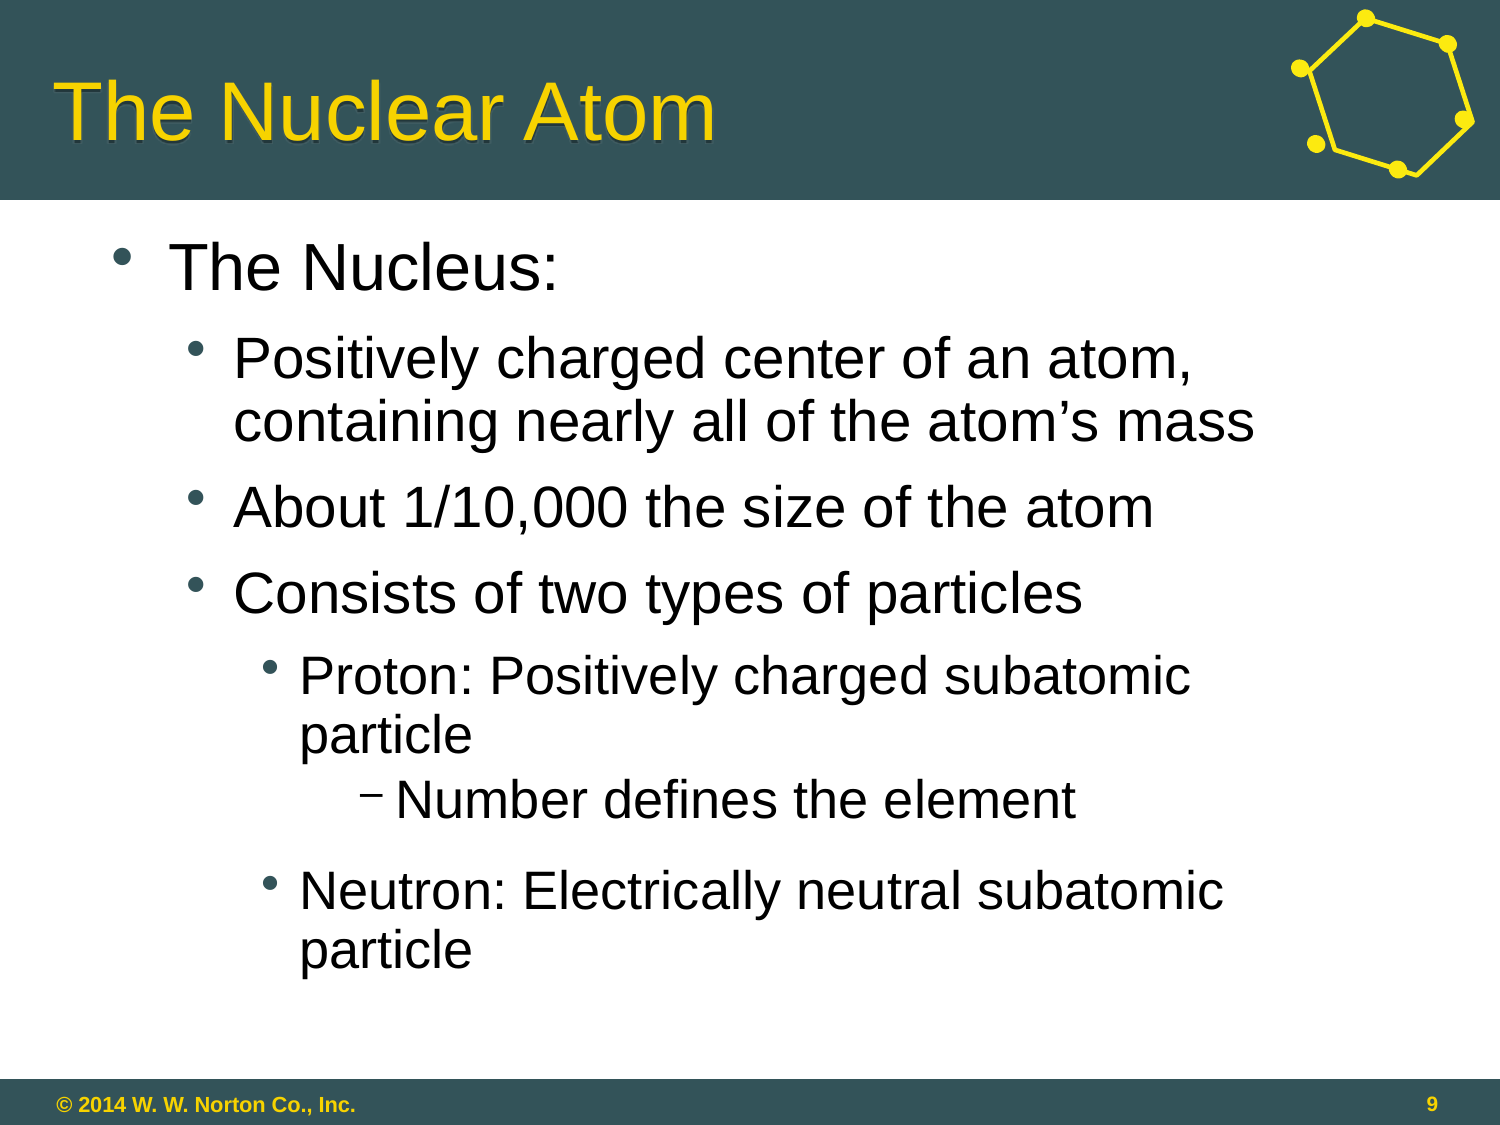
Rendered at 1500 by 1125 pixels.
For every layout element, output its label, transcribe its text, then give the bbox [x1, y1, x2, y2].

title The Nuclear Atom [37, 19, 1118, 195]
slide_number <number> [1411, 1086, 1468, 1119]
list The Nucleus: Positively charged center of an atom, containing nearly all of the atom’s mass About 1/10,000 the size of the atom Consists of two types of particles Proton: Positively charged subatomic particle Number defines the element Neutron: Electrically neutral subatomic particle [96, 224, 1396, 1036]
